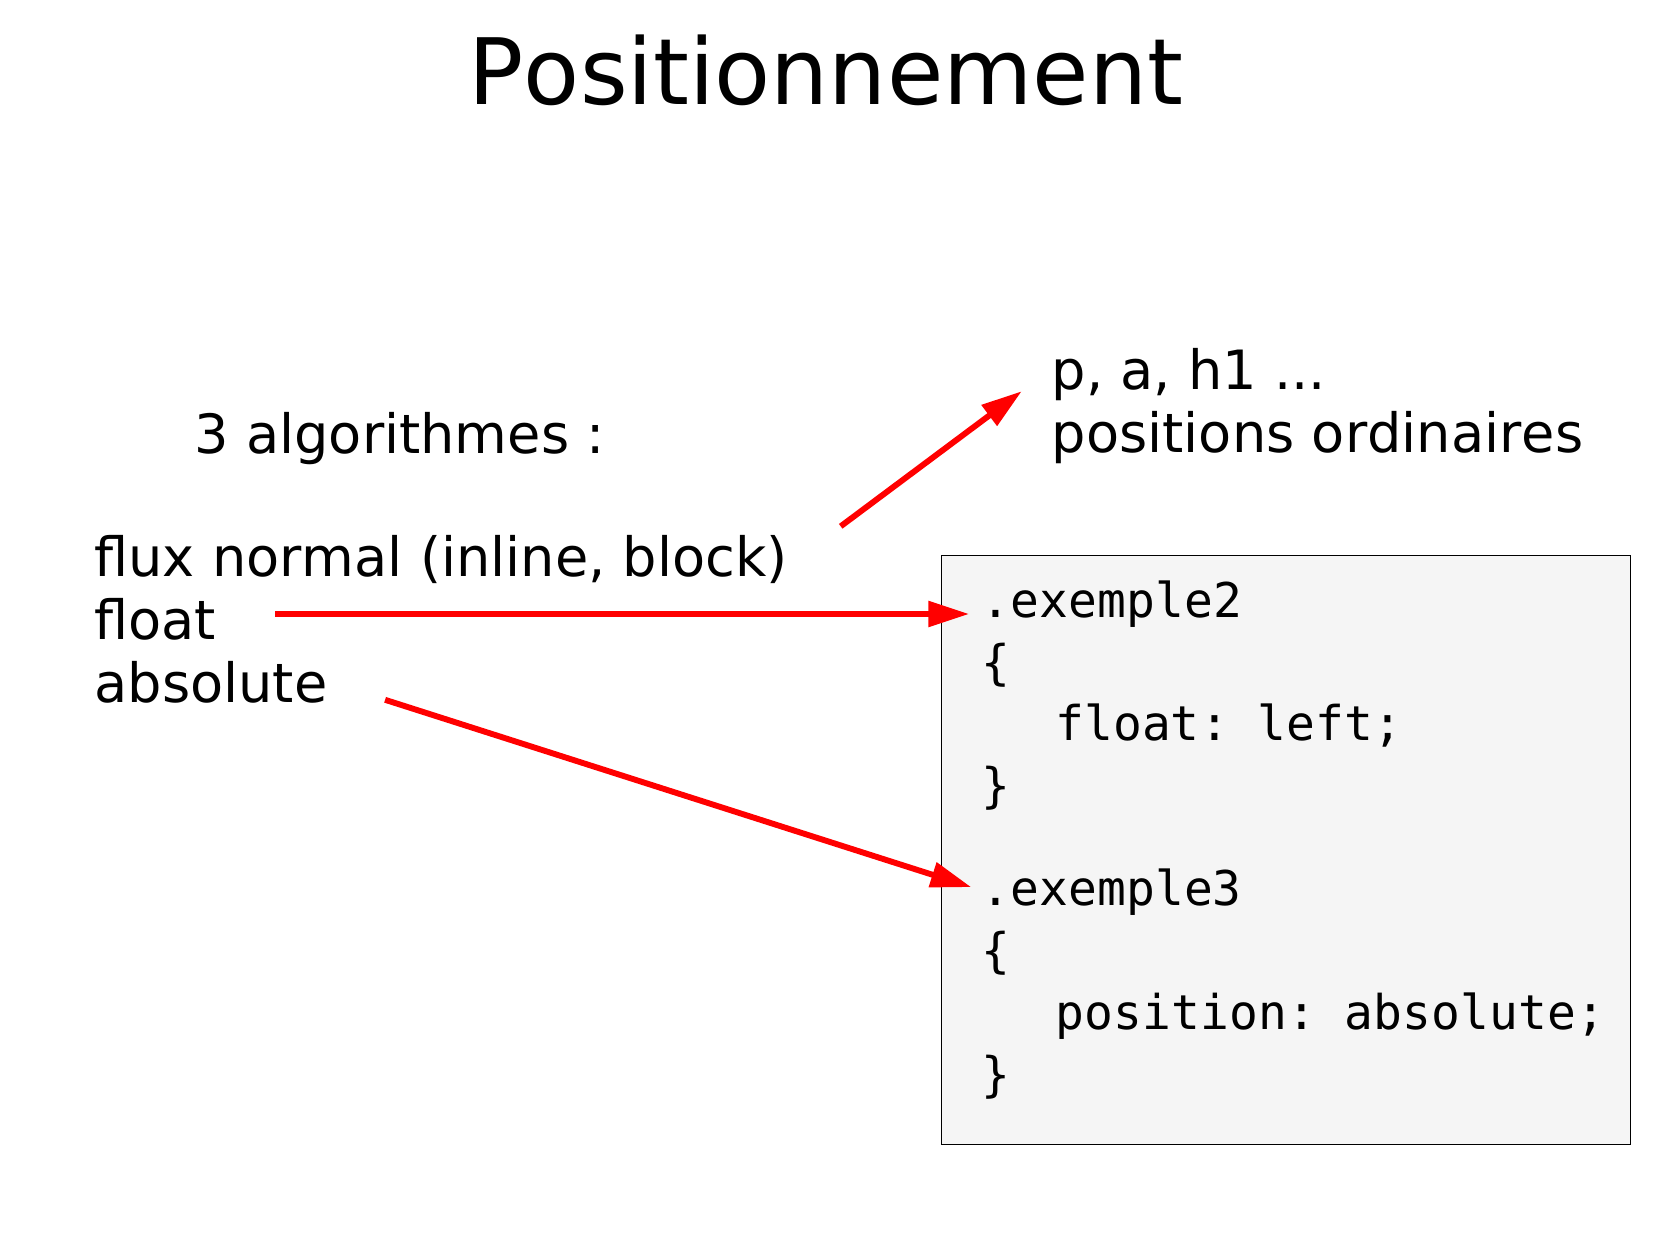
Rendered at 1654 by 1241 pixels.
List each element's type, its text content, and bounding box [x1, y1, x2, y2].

text_box flux normal (inline, block) float absolute [77, 526, 718, 716]
text_box .exemple3 { position: absolute; } [981, 861, 1607, 1103]
text_box p, a, h1 ... positions ordinaires [1051, 338, 1531, 466]
text_box .exemple2 { float: left; } [981, 572, 1404, 814]
text_box 3 algorithmes : [194, 403, 565, 467]
title Positionnement [0, 11, 1654, 134]
text_box [941, 555, 1631, 1145]
